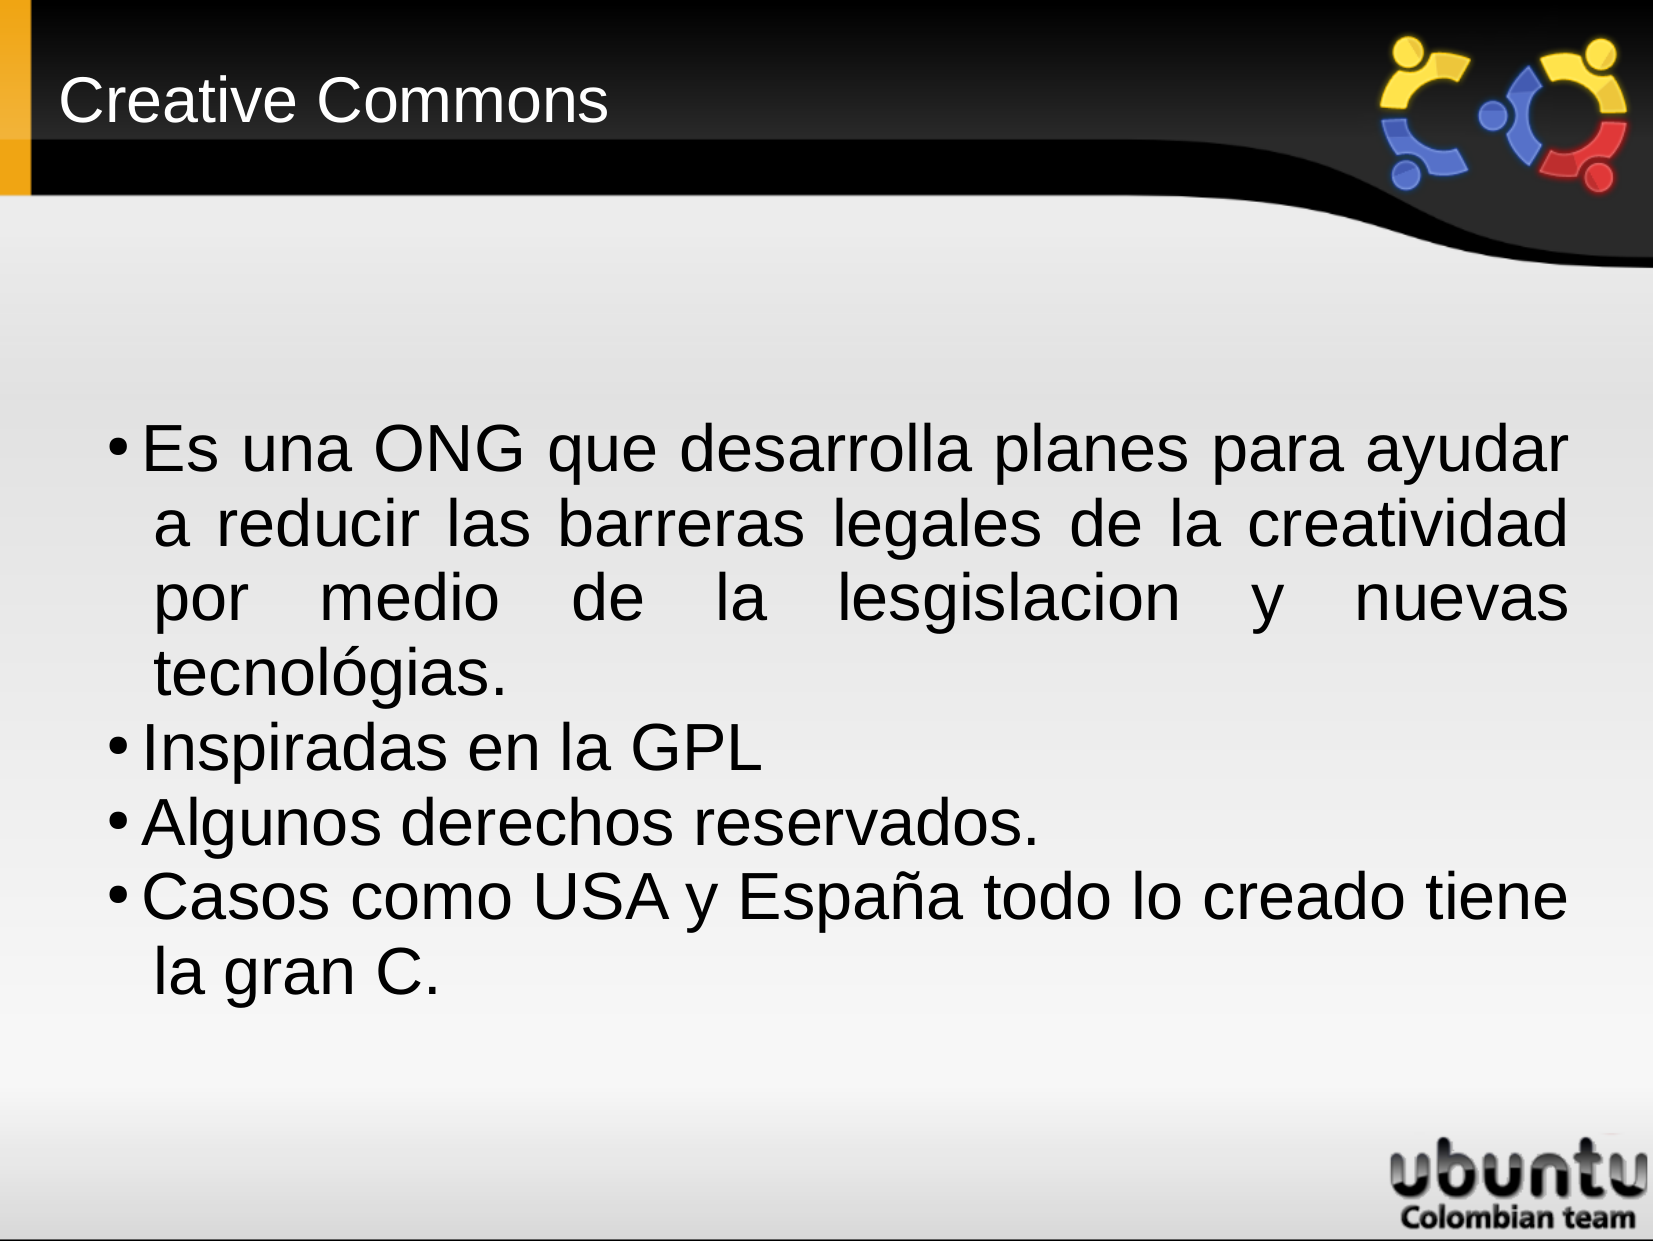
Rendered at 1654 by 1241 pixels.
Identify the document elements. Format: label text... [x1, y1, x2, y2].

picture [0, 0, 1653, 1241]
subtitle Es una ONG que desarrolla planes para ayudar a reducir las barreras legales de la creatividad por medio de la lesgislacion y nuevas tecnológias. Inspiradas en la GPL Algunos derechos reservados. Casos como USA y España todo lo creado tiene la gran C. [82, 297, 1571, 1123]
title Creative Commons [59, 48, 1376, 153]
